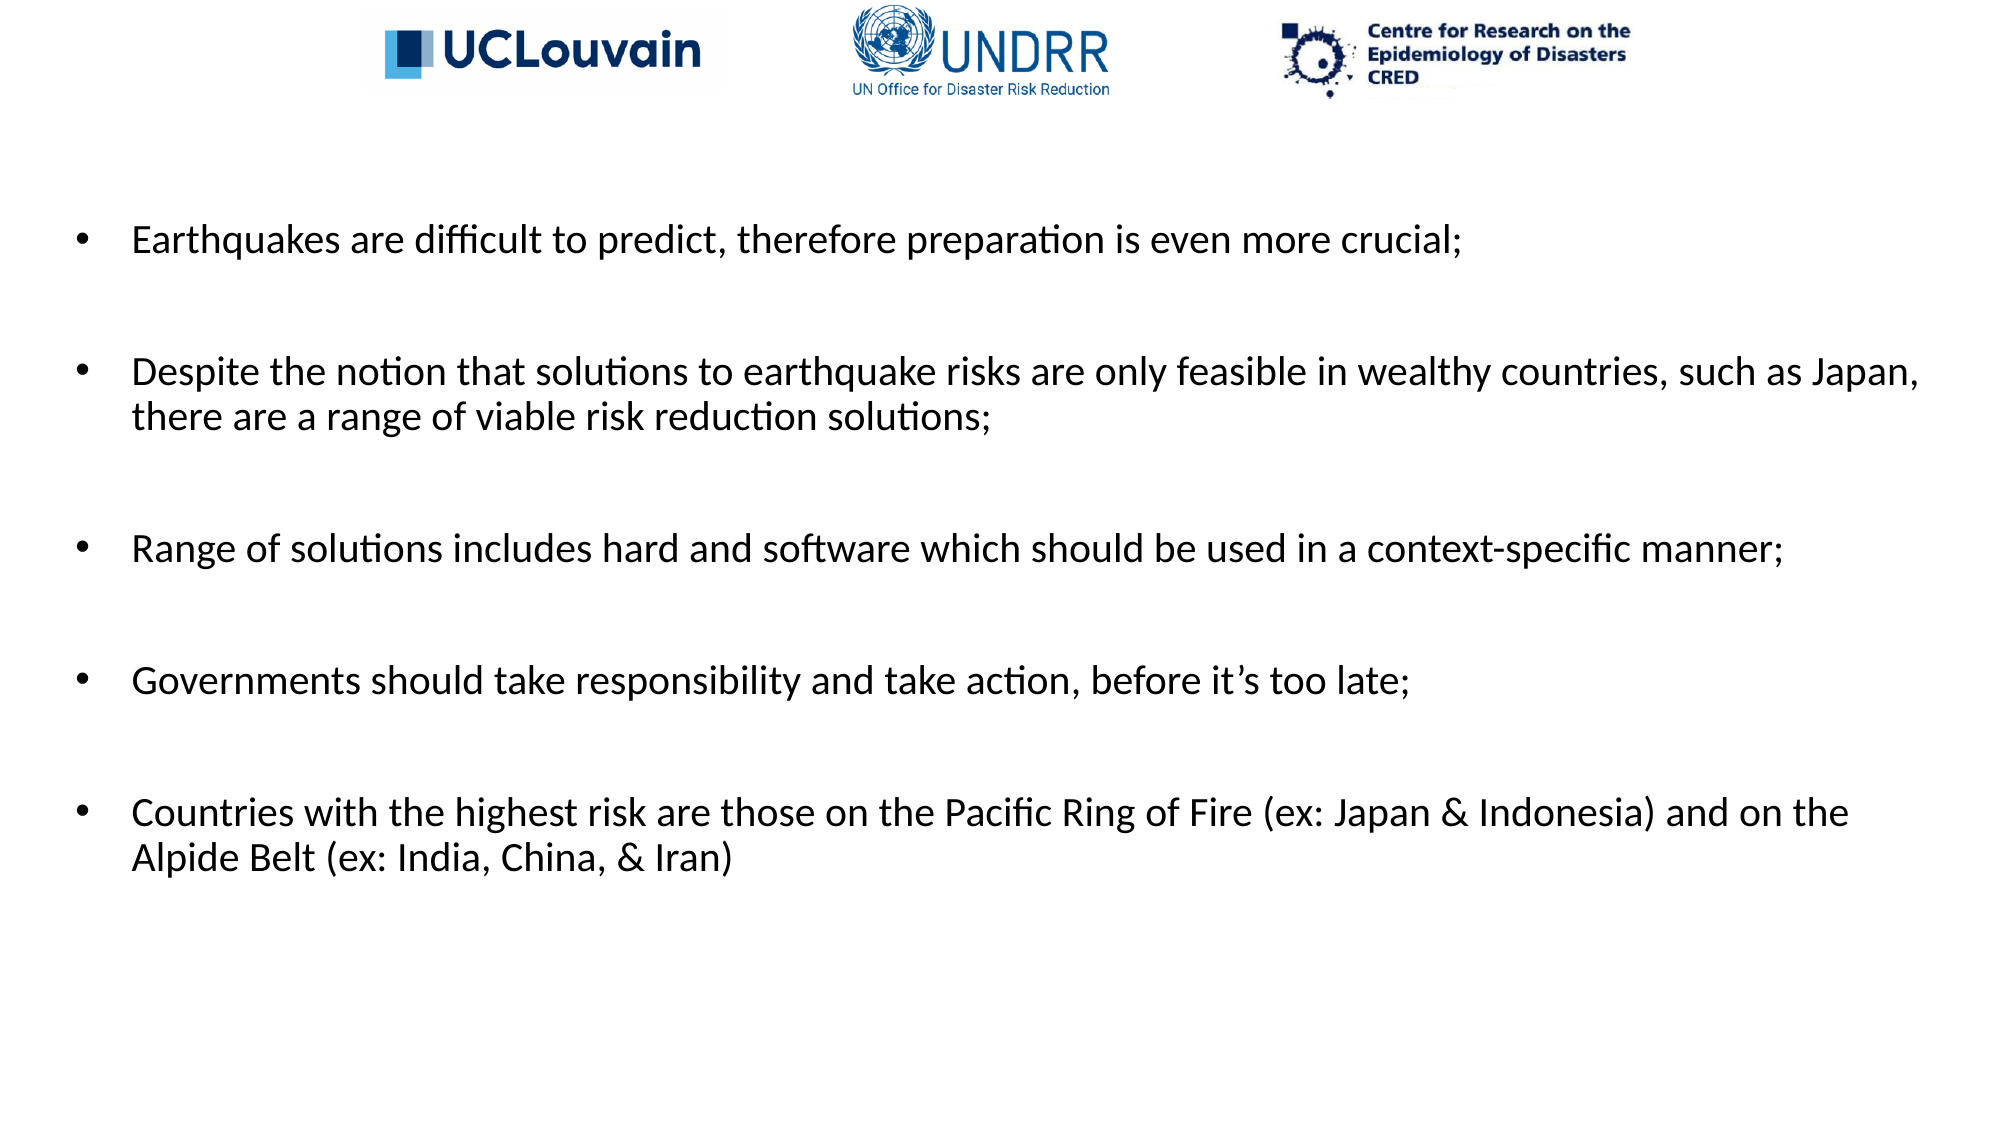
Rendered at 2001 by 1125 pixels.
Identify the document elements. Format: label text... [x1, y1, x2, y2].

subtitle Earthquakes are difficult to predict, therefore preparation is even more crucial; Despite the notion that solutions to earthquake risks are only feasible in wealthy countries, such as Japan, there are a range of viable risk reduction solutions; Range of solutions includes hard and software which should be used in a context-specific manner; Governments should take responsibility and take action, before it’s too late; Countries with the highest risk are those on the Pacific Ring of Fire (ex: Japan & Indonesia) and on the Alpide Belt (ex: India, China, & Iran) [60, 210, 1940, 1026]
picture [361, 0, 1639, 110]
